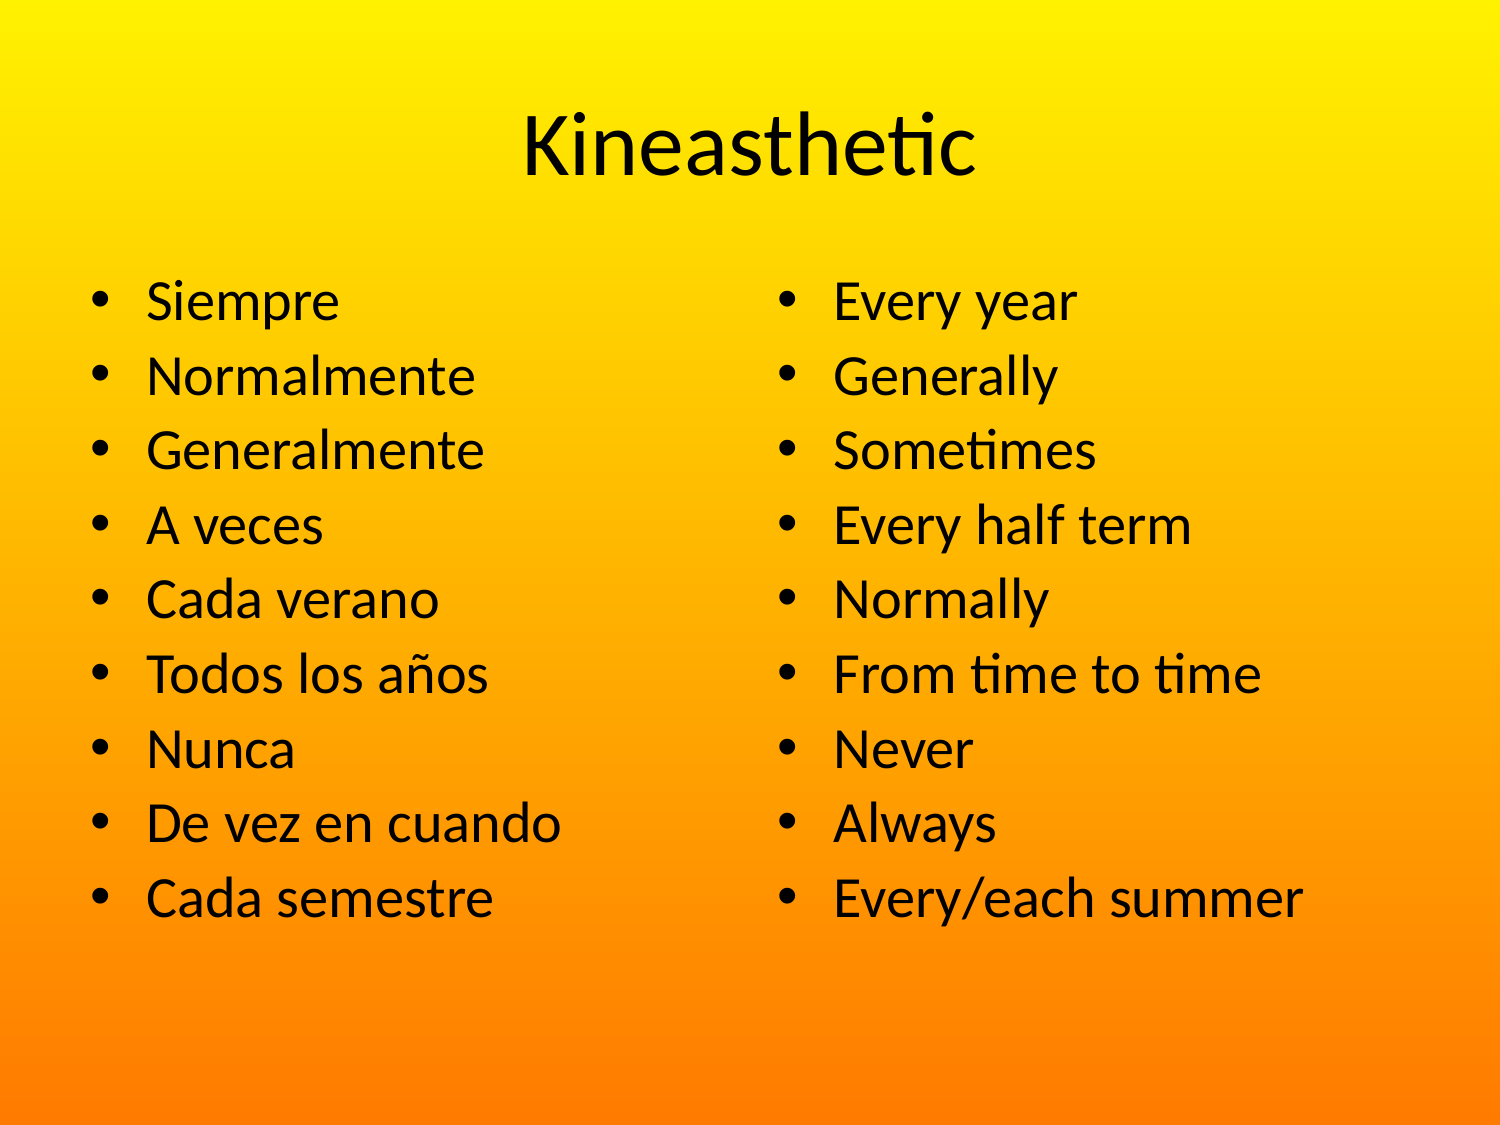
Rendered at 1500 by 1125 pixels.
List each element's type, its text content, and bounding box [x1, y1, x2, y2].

list Siempre Normalmente Generalmente A veces Cada verano Todos los años Nunca De vez en cuando Cada semestre [75, 262, 738, 1005]
list Every year Generally Sometimes Every half term Normally From time to time Never Always Every/each summer [762, 262, 1425, 1005]
title Kineasthetic [75, 45, 1425, 233]
